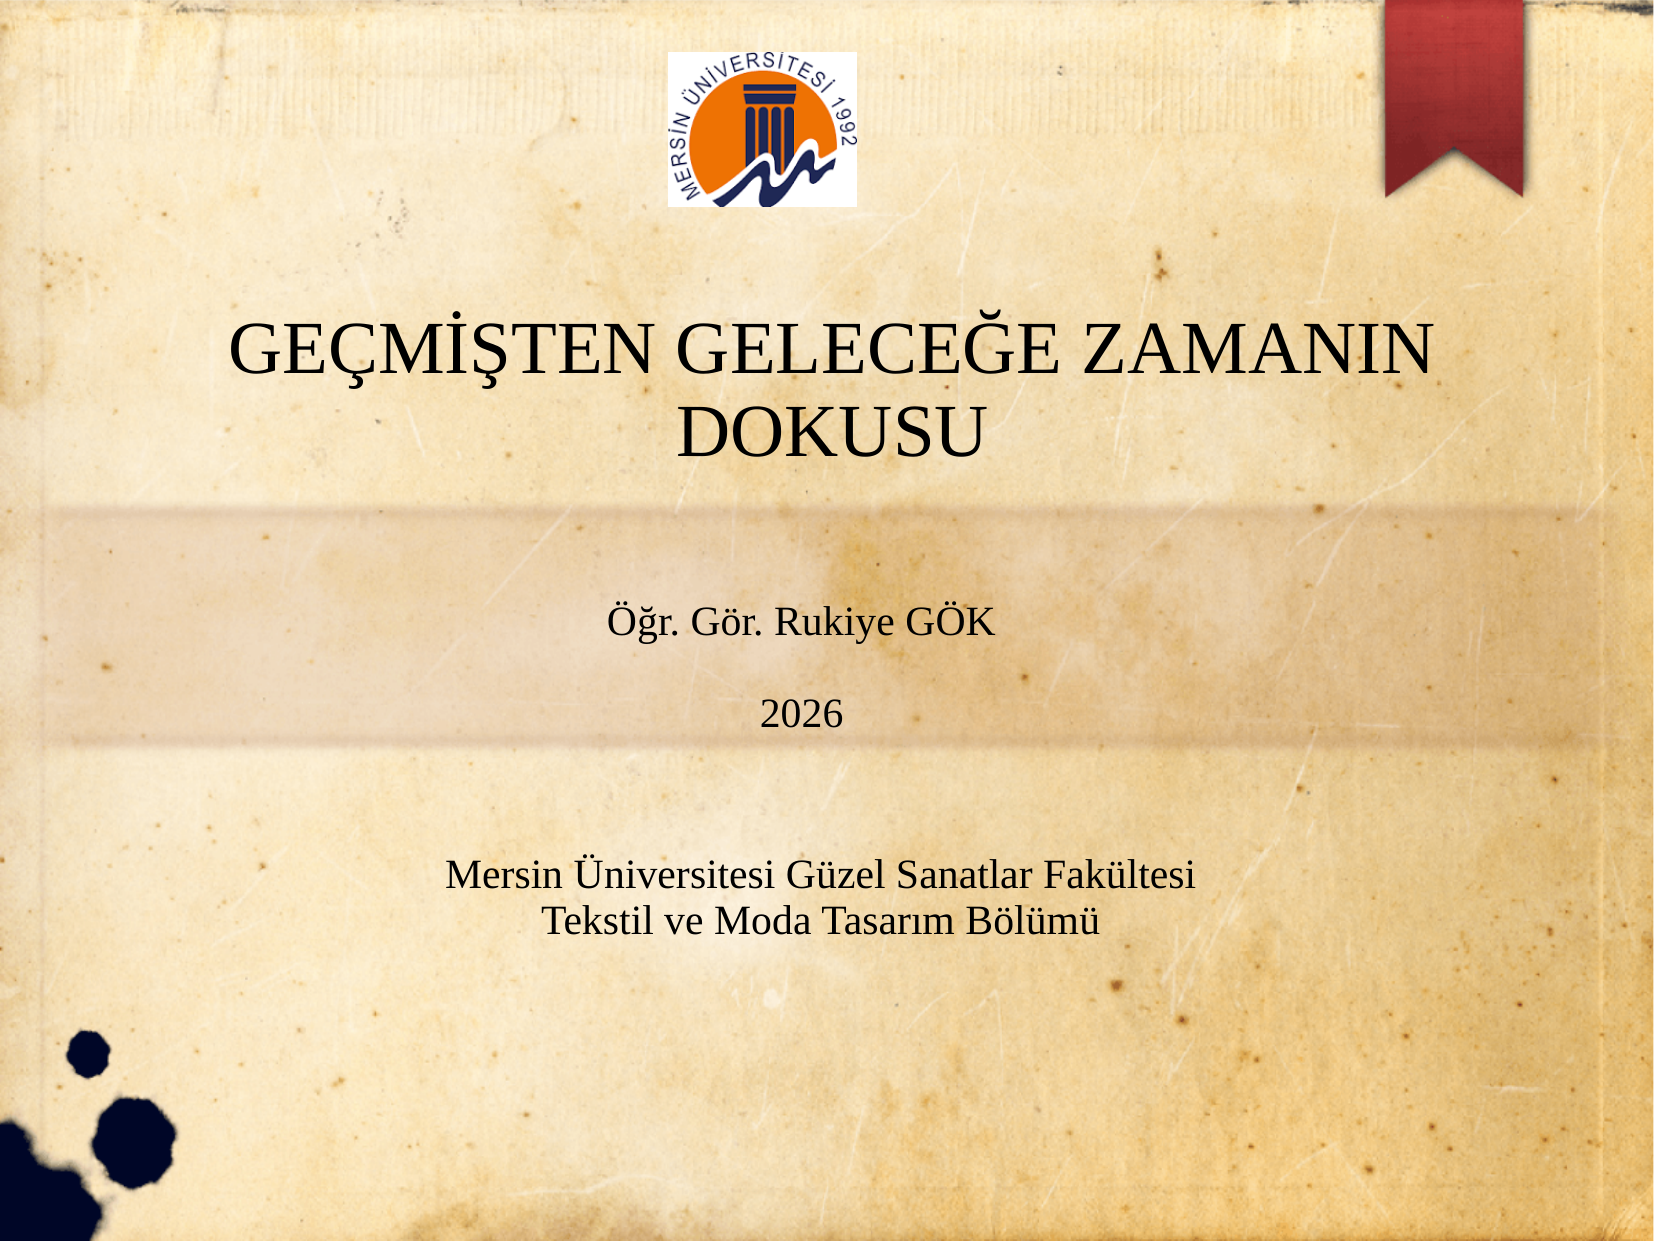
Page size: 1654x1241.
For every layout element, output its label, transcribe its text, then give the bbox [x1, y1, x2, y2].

title GEÇMİŞTEN GELECEĞE ZAMANIN DOKUSU [88, 40, 1577, 739]
subtitle Mersin Üniversitesi Güzel Sanatlar Fakültesi Tekstil ve Moda Tasarım Bölümü [76, 794, 1565, 1001]
text_box Öğr. Gör. Rukiye GÖK 2026 [570, 590, 1034, 745]
picture [0, 0, 1654, 1241]
